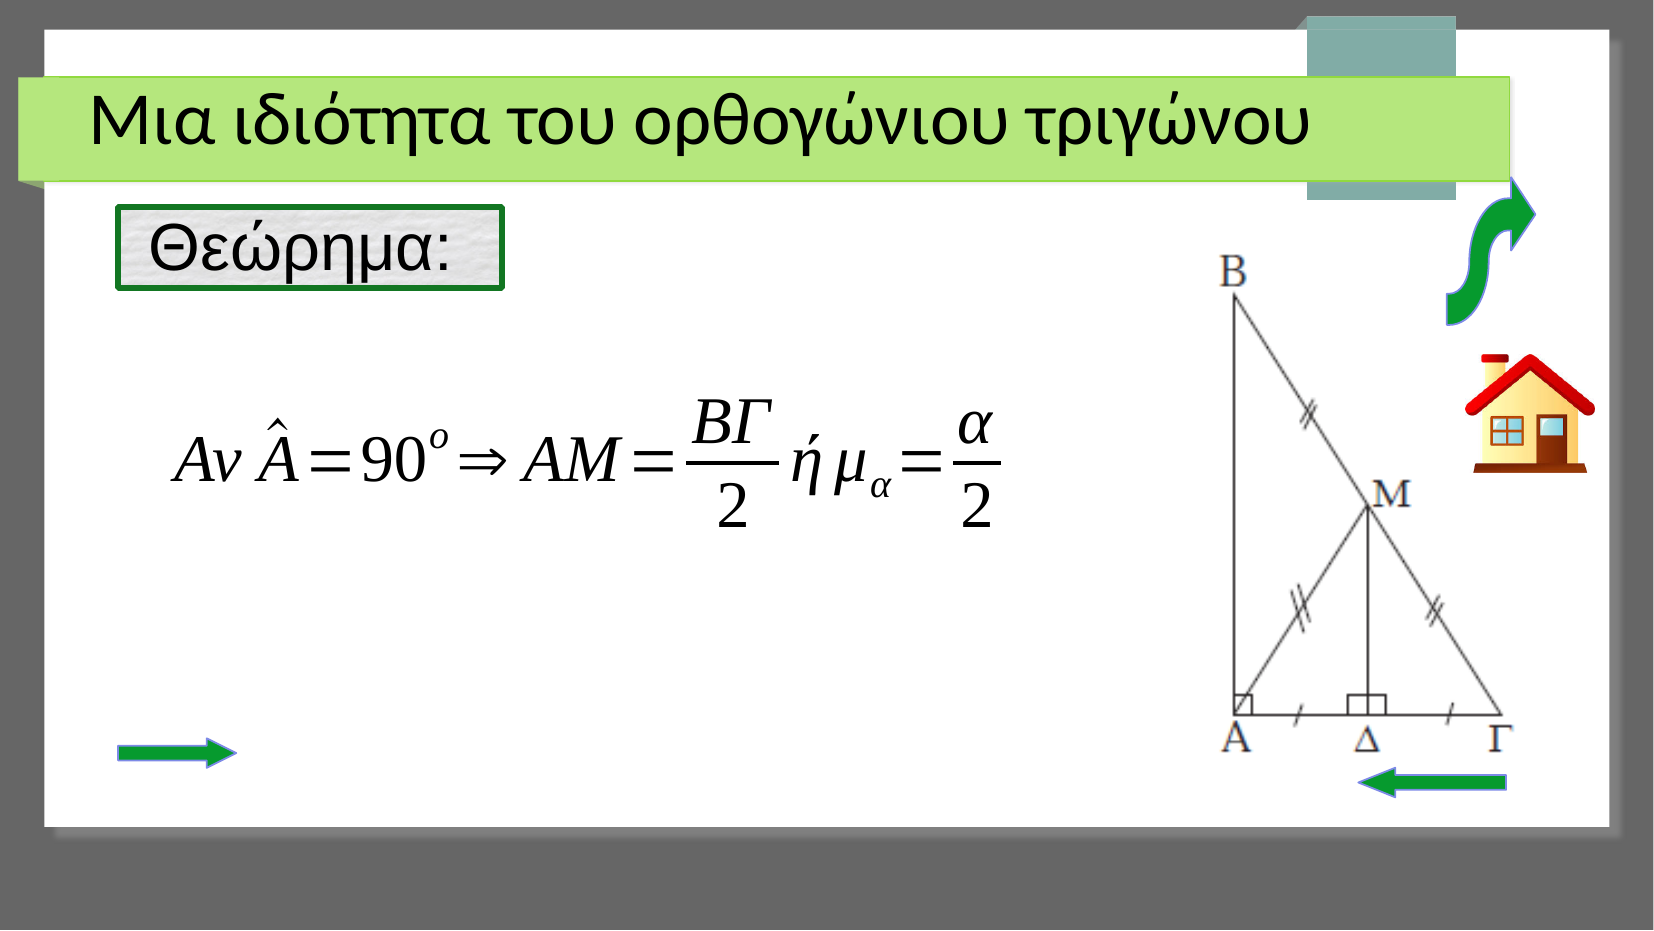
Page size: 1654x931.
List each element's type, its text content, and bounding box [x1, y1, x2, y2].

text_box Θεώρημα: [118, 206, 502, 288]
picture [1151, 200, 1595, 768]
text_box [1446, 177, 1536, 325]
text_box [118, 738, 237, 768]
title Μια ιδιότητα του ορθογώνιου τριγώνου [88, 73, 1506, 178]
chart [167, 383, 1004, 542]
text_box [1358, 767, 1507, 798]
